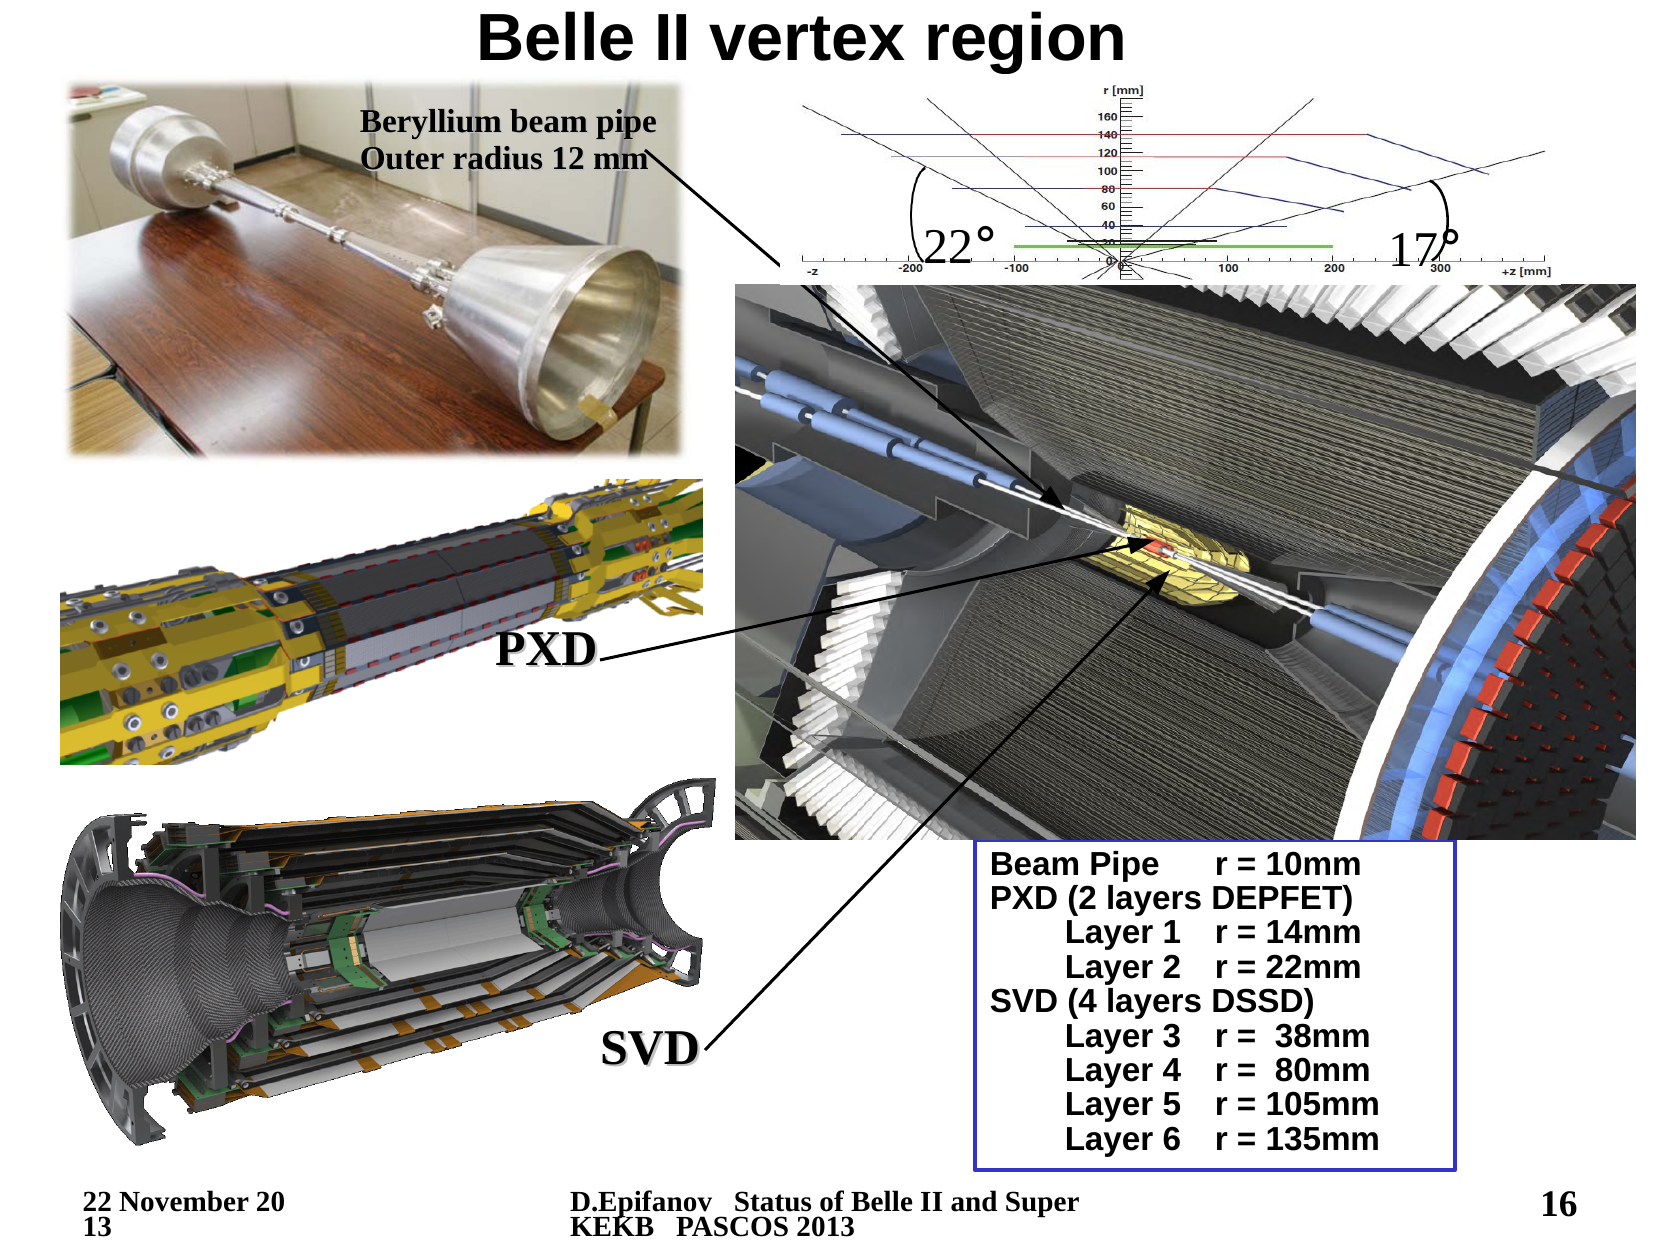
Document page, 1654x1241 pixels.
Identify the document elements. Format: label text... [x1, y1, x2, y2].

text_box 22° [908, 205, 1014, 282]
title Belle II vertex region [465, 0, 1141, 76]
text_box PXD [495, 620, 598, 678]
text_box 17° [1373, 208, 1478, 285]
picture [53, 479, 721, 1156]
text_box SVD [600, 1020, 700, 1077]
picture [735, 74, 1636, 841]
picture [60, 74, 691, 466]
text_box Beam Pipe r = 10mm PXD (2 layers DEPFET) Layer 1 r = 14mm Layer 2 r = 22mm SVD (4 layers DSSD) Layer 3 r = 38mm Layer 4 r = 80mm Layer 5 r = 105mm Layer 6 r = 135mm [975, 841, 1456, 1171]
text_box Beryllium beam pipe Outer radius 12 mm [359, 102, 657, 179]
